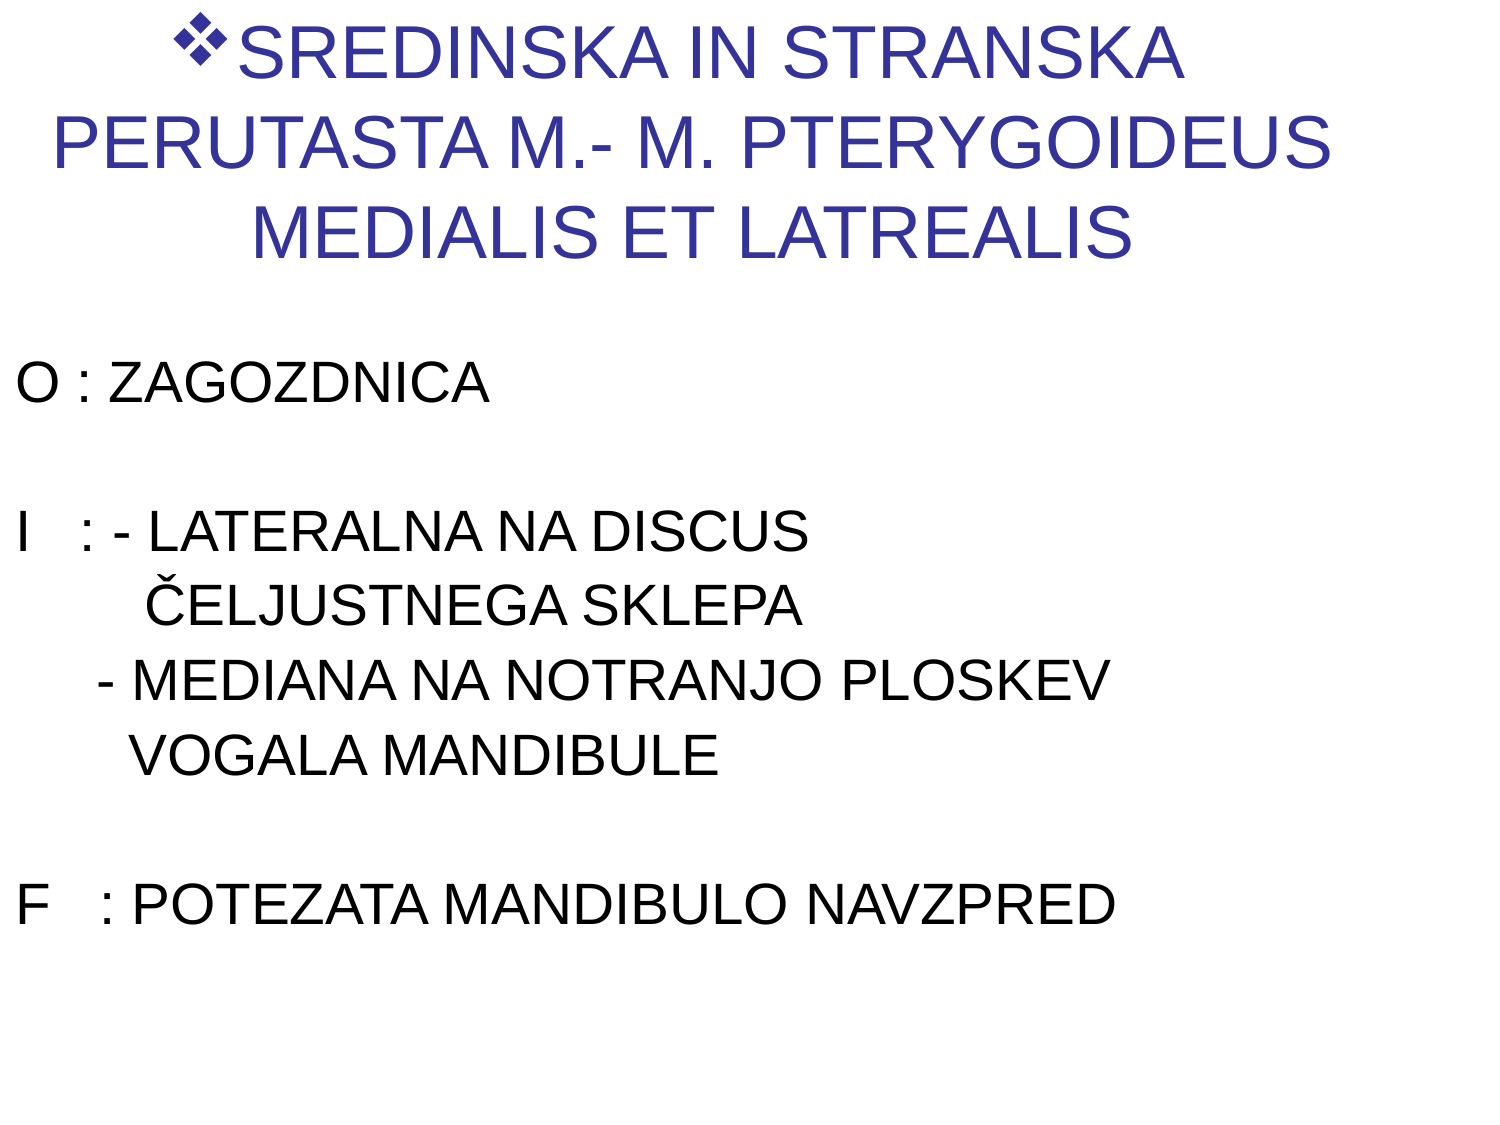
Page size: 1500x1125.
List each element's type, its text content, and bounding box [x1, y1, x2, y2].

list O : ZAGOZDNICA I : - LATERALNA NA DISCUS ČELJUSTNEGA SKLEPA - MEDIANA NA NOTRANJO PLOSKEV VOGALA MANDIBULE F : POTEZATA MANDIBULO NAVZPRED [0, 262, 1350, 1005]
title SREDINSKA IN STRANSKA PERUTASTA M.- M. PTERYGOIDEUS MEDIALIS ET LATREALIS [0, 45, 1350, 233]
